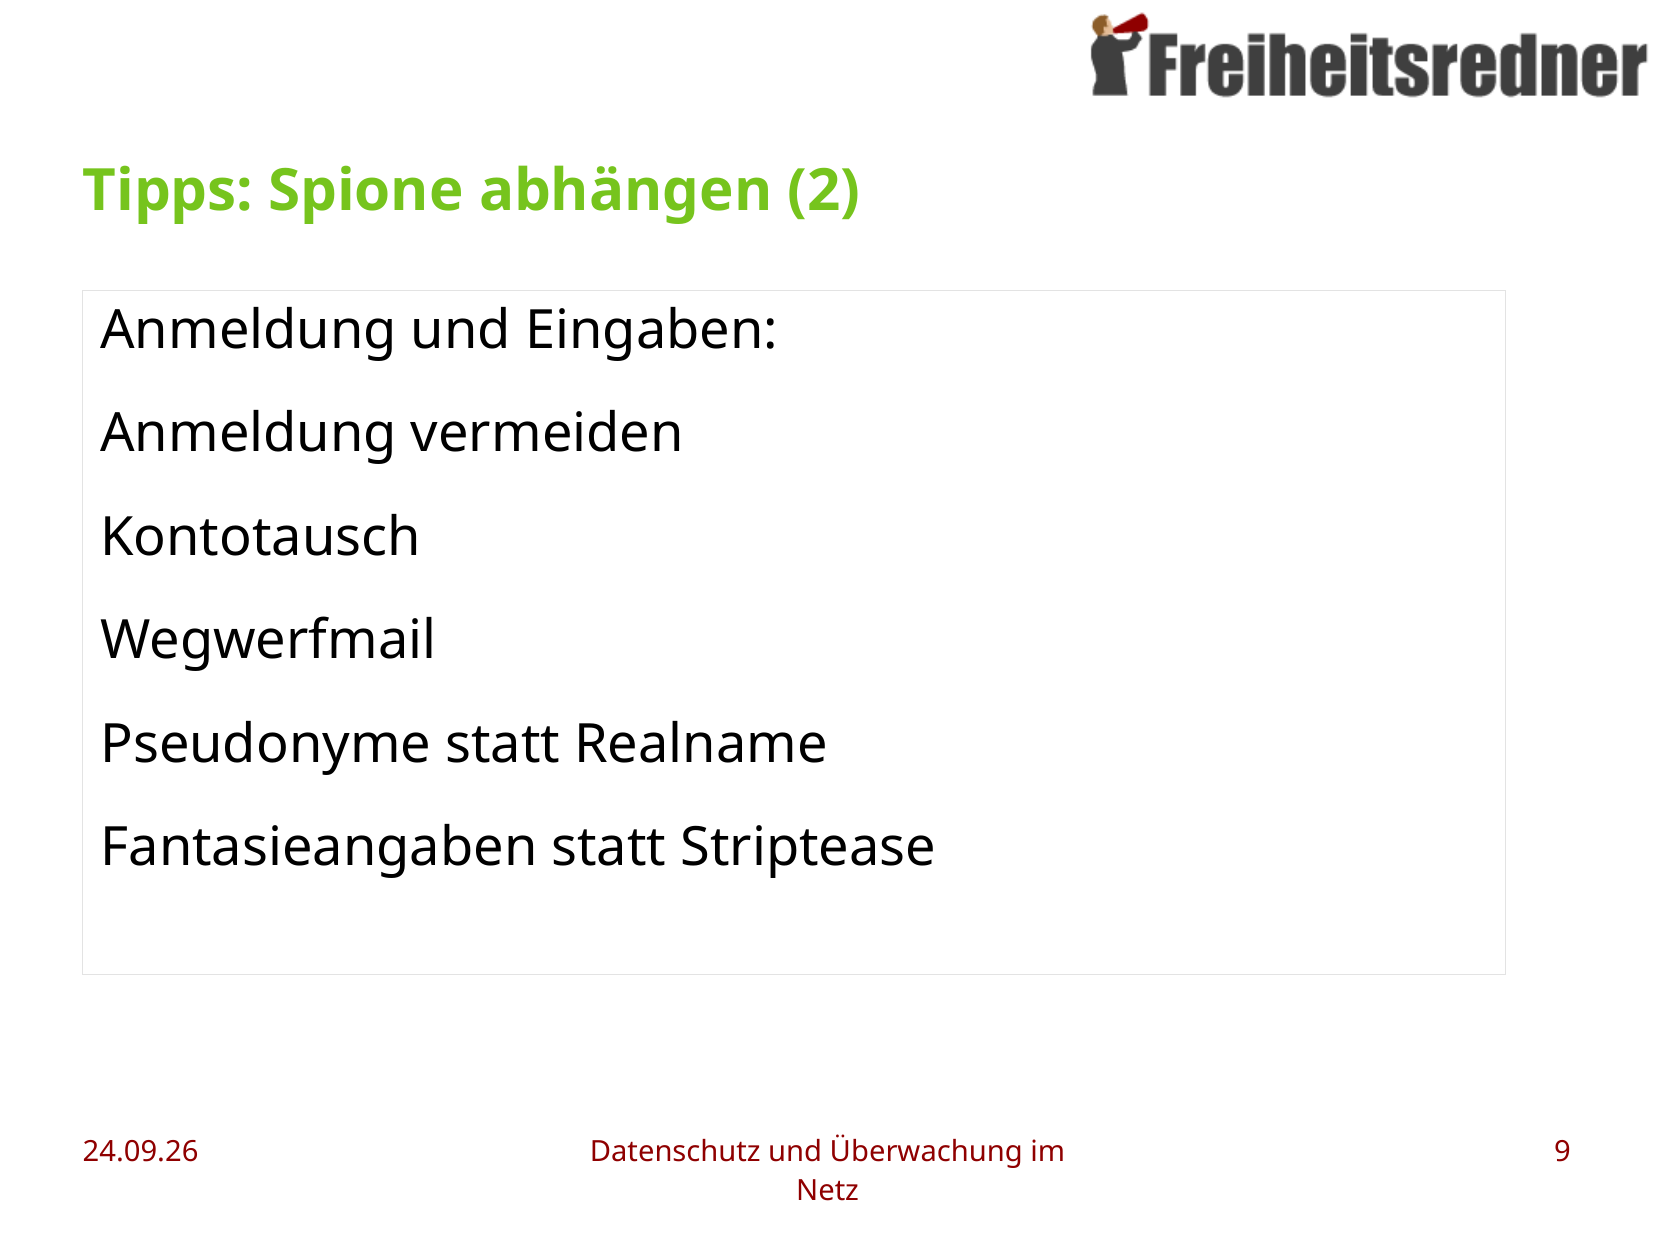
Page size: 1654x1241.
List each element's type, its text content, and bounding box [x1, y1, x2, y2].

title Tipps: Spione abhängen (2) [82, 118, 1565, 257]
picture [1080, 5, 1650, 100]
list Anmeldung und Eingaben: Anmeldung vermeiden Kontotausch Wegwerfmail Pseudonyme statt Realname Fantasieangaben statt Striptease [82, 290, 1506, 975]
